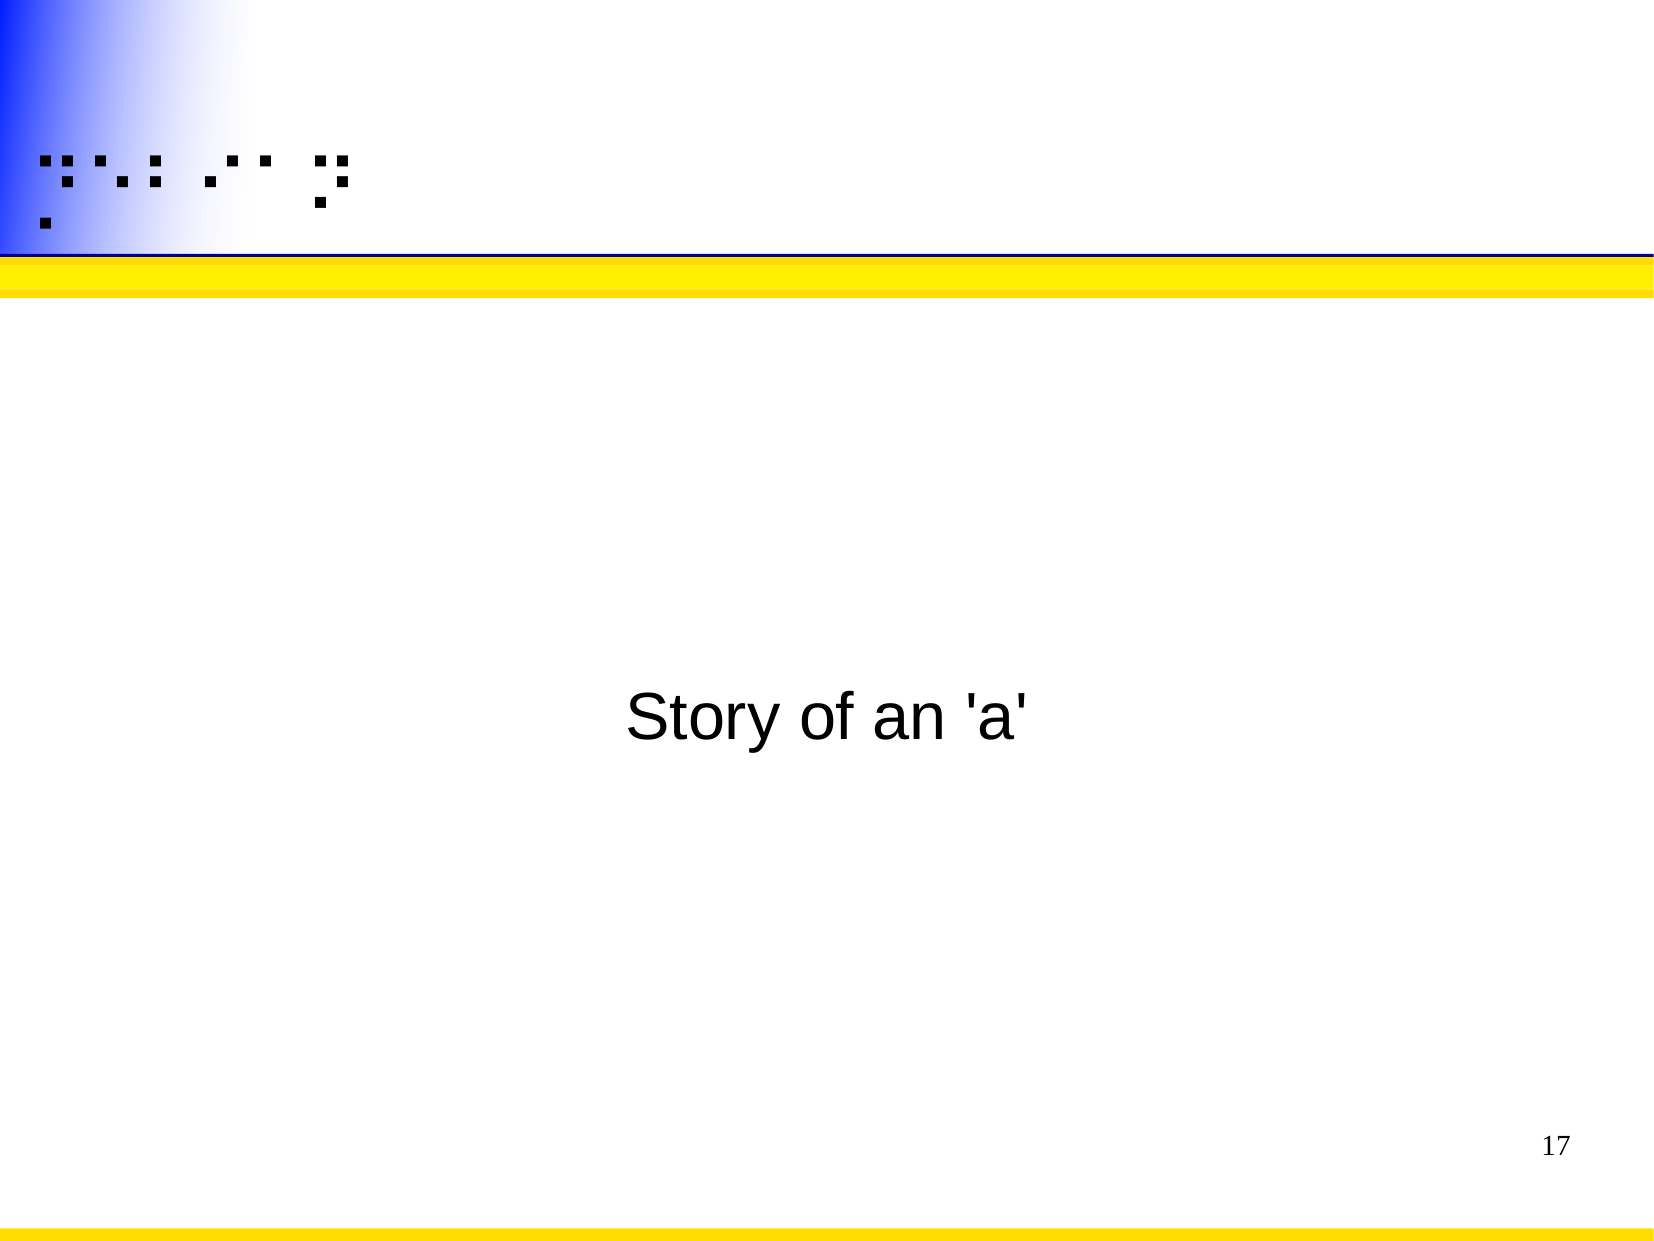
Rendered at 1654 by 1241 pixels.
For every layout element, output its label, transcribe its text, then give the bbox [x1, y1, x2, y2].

subtitle Story of an 'a' [82, 307, 1571, 1126]
